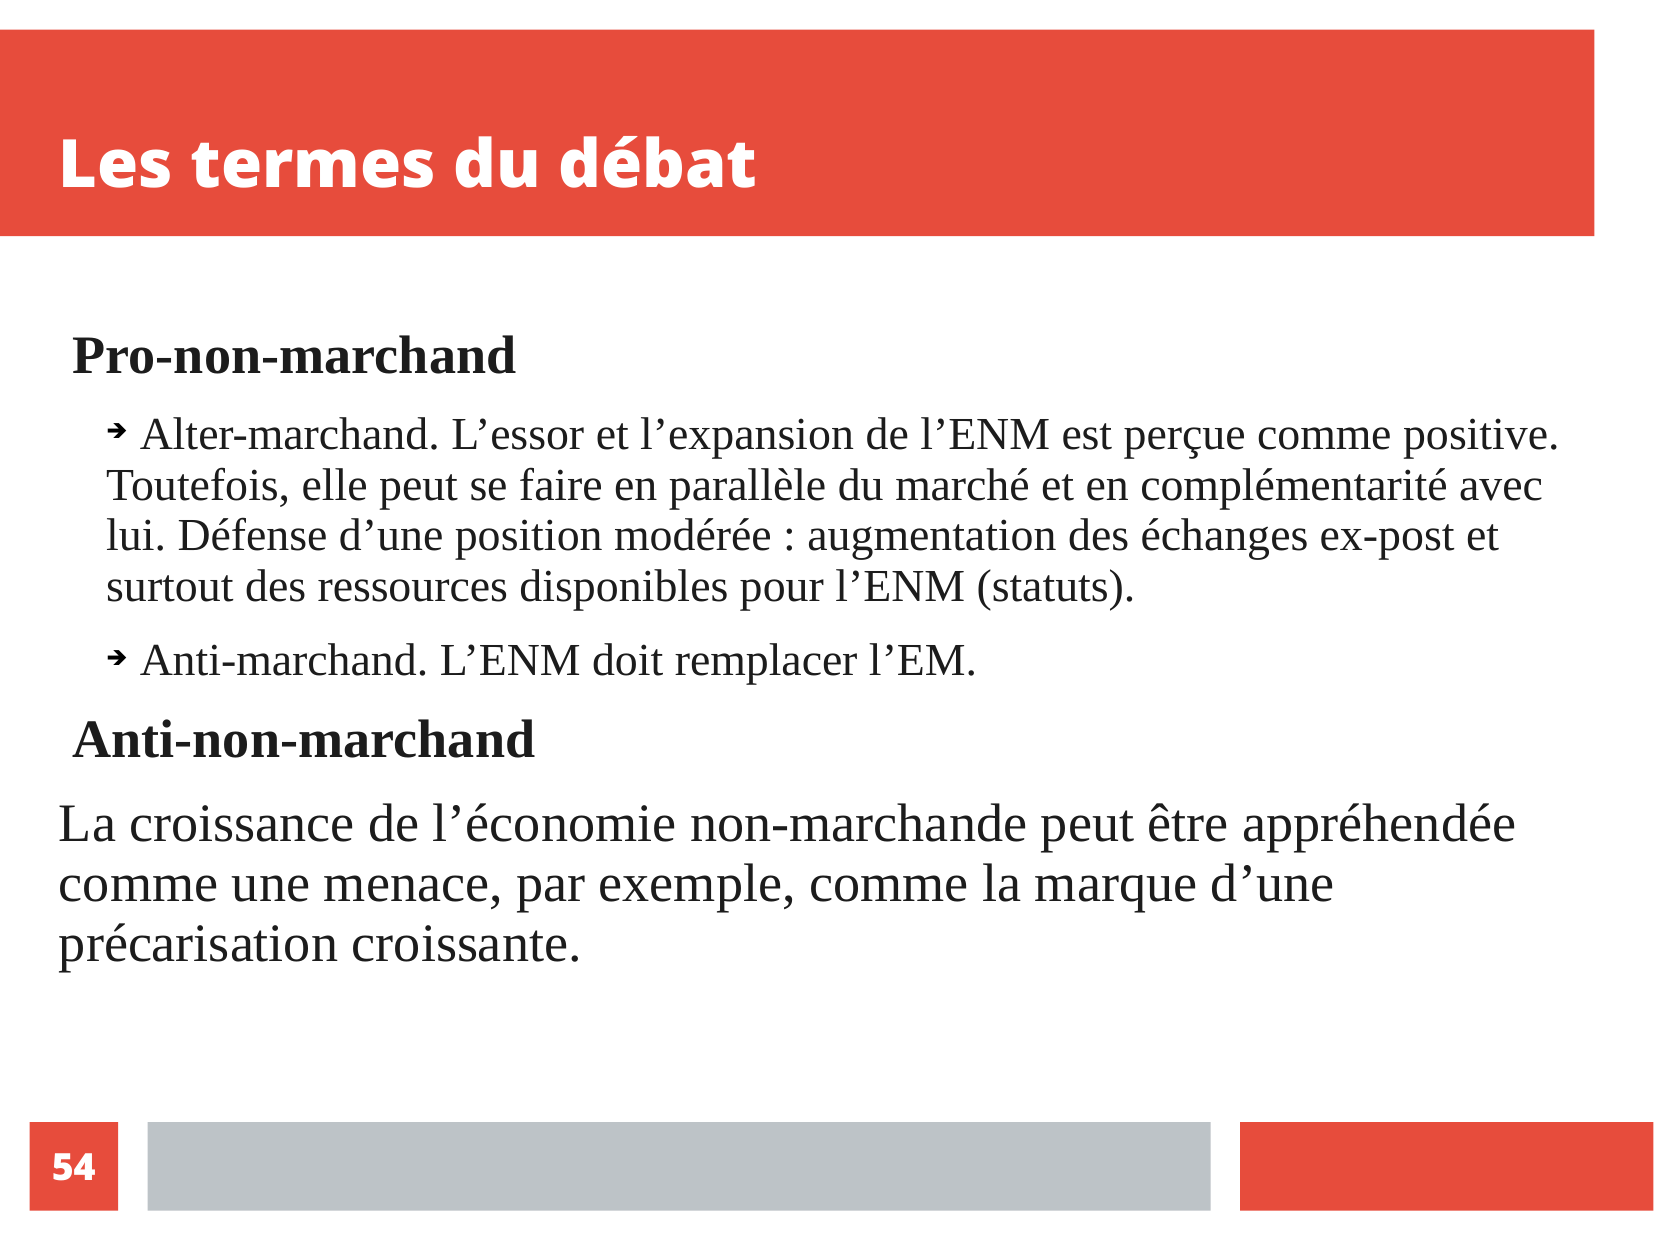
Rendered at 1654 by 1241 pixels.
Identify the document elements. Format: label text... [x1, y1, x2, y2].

title Les termes du débat [59, 59, 1595, 207]
list Pro-non-marchand Alter-marchand. L’essor et l’expansion de l’ENM est perçue comme positive. Toutefois, elle peut se faire en parallèle du marché et en complémentarité avec lui. Défense d’une position modérée : augmentation des échanges ex-post et surtout des ressources disponibles pour l’ENM (statuts). Anti-marchand. L’ENM doit remplacer l’EM. Anti-non-marchand La croissance de l’économie non-marchande peut être appréhendée comme une menace, par exemple, comme la marque d’une précarisation croissante. [59, 324, 1565, 1093]
